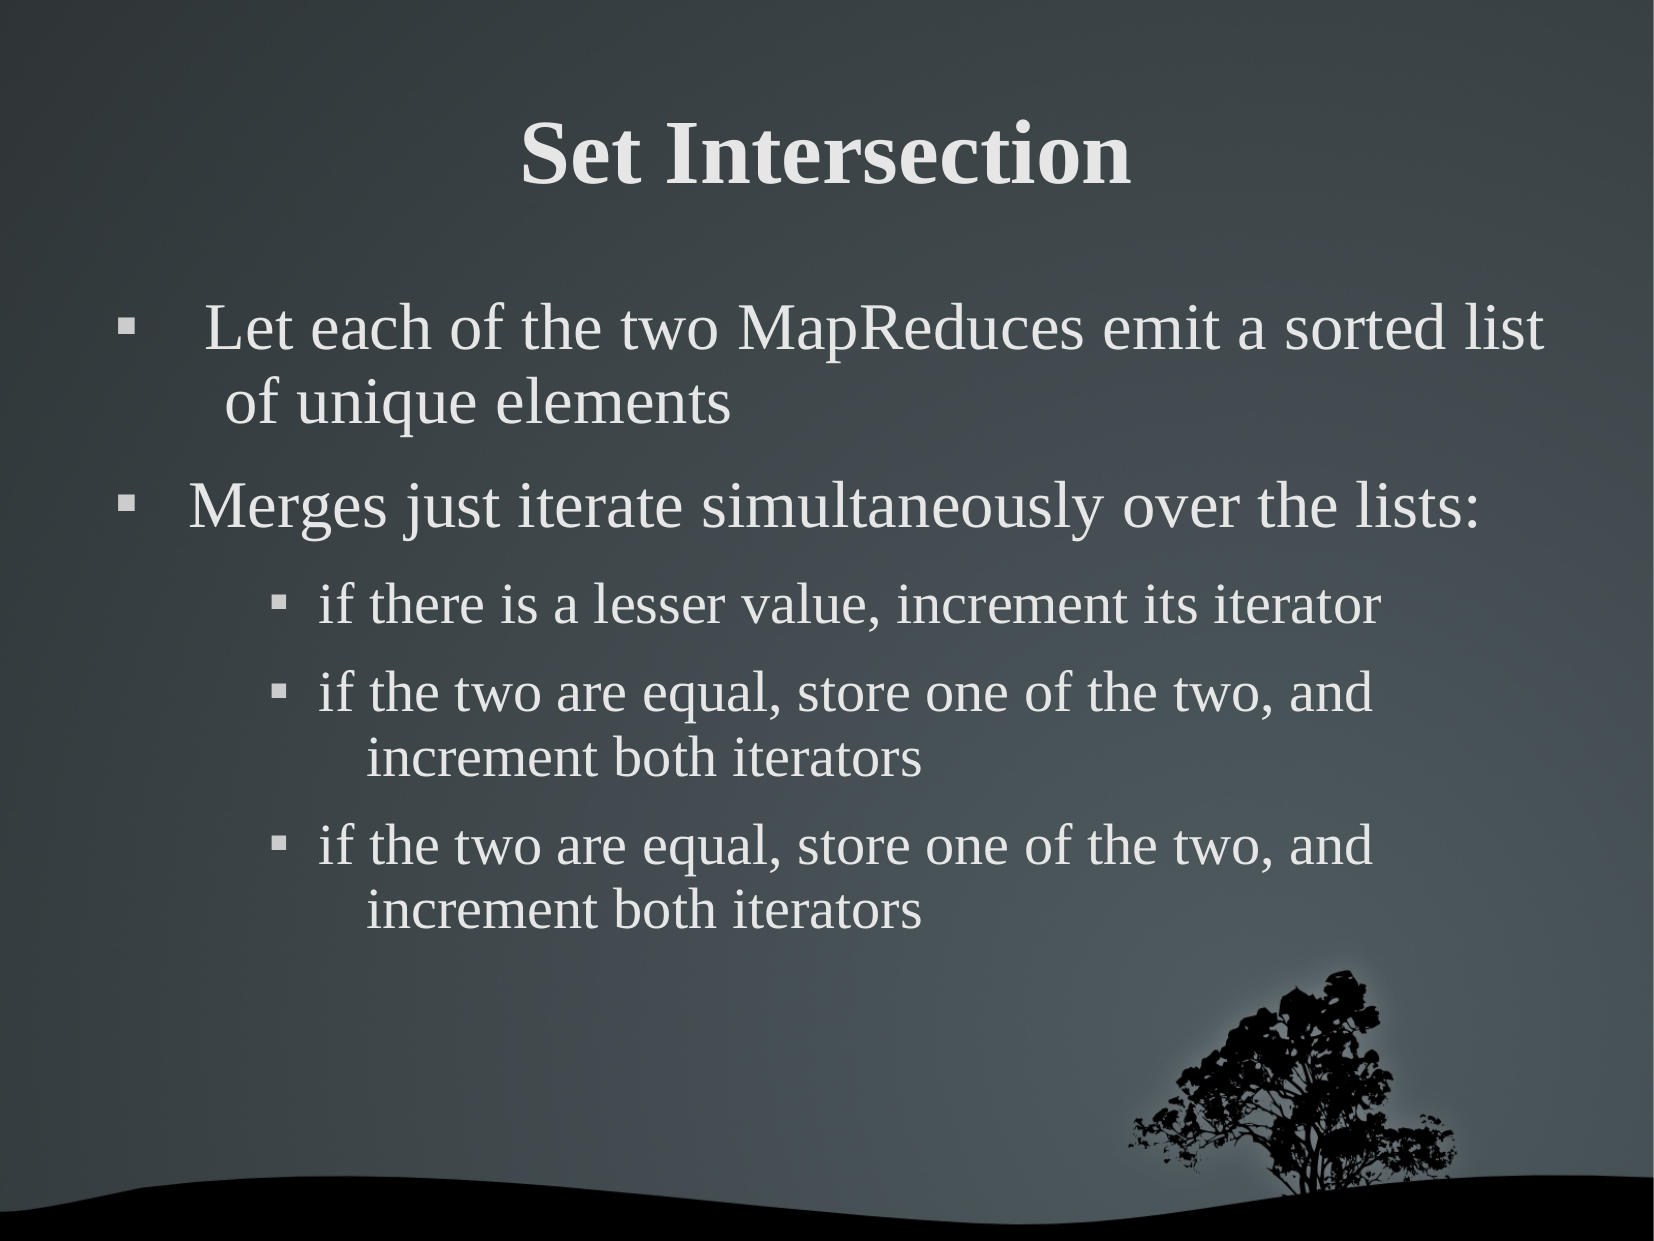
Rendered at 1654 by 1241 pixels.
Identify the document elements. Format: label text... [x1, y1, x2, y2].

title Set Intersection [82, 56, 1571, 250]
list Let each of the two MapReduces emit a sorted list of unique elements Merges just iterate simultaneously over the lists: if there is a lesser value, increment its iterator if the two are equal, store one of the two, and increment both iterators if the two are equal, store one of the two, and increment both iterators [82, 290, 1571, 1096]
picture [0, 0, 1654, 1241]
